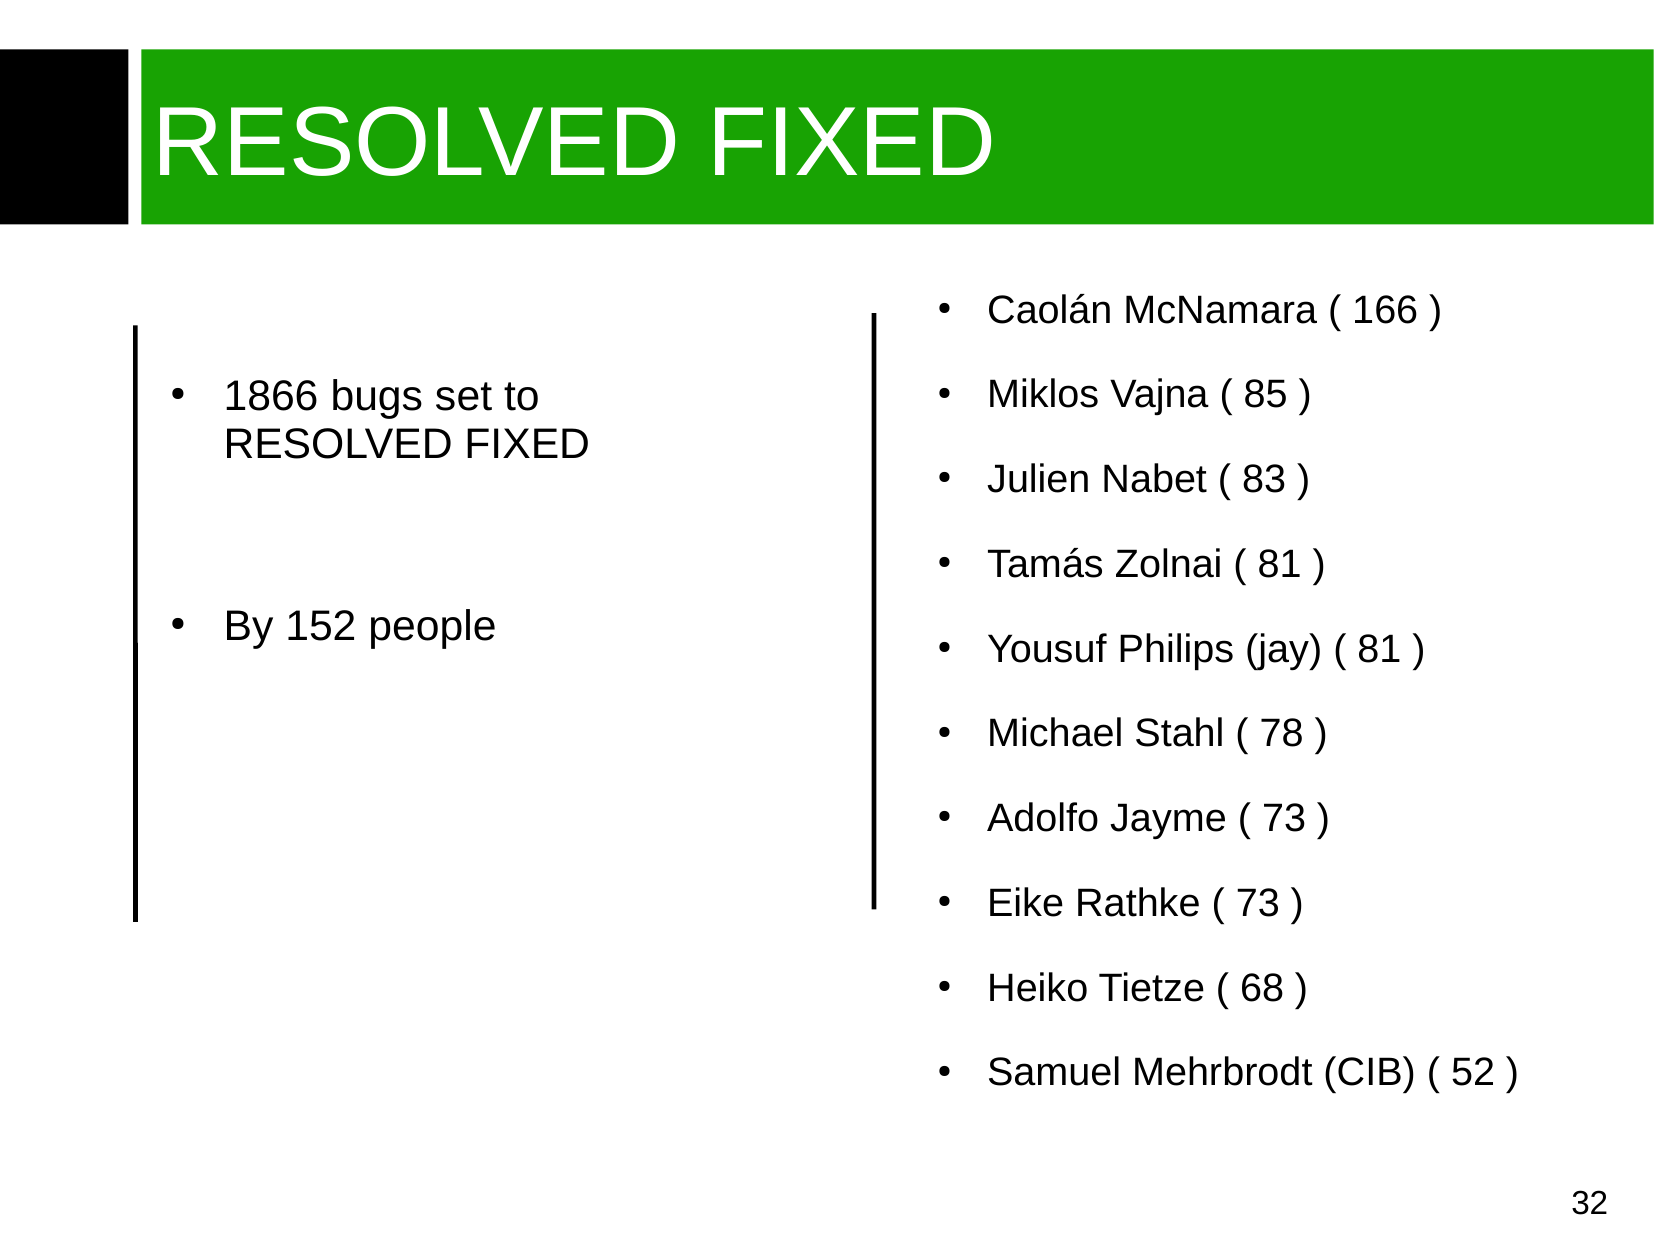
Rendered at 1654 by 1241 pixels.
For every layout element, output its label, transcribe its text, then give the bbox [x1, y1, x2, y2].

title RESOLVED FIXED [152, 68, 1641, 215]
list 1866 bugs set to RESOLVED FIXED By 152 people [152, 280, 768, 1097]
list Caolán McNamara ( 166 ) Miklos Vajna ( 85 ) Julien Nabet ( 83 ) Tamás Zolnai ( 81 ) Yousuf Philips (jay) ( 81 ) Michael Stahl ( 78 ) Adolfo Jayme ( 73 ) Eike Rathke ( 73 ) Heiko Tietze ( 68 ) Samuel Mehrbrodt (CIB) ( 52 ) [921, 287, 1576, 1100]
